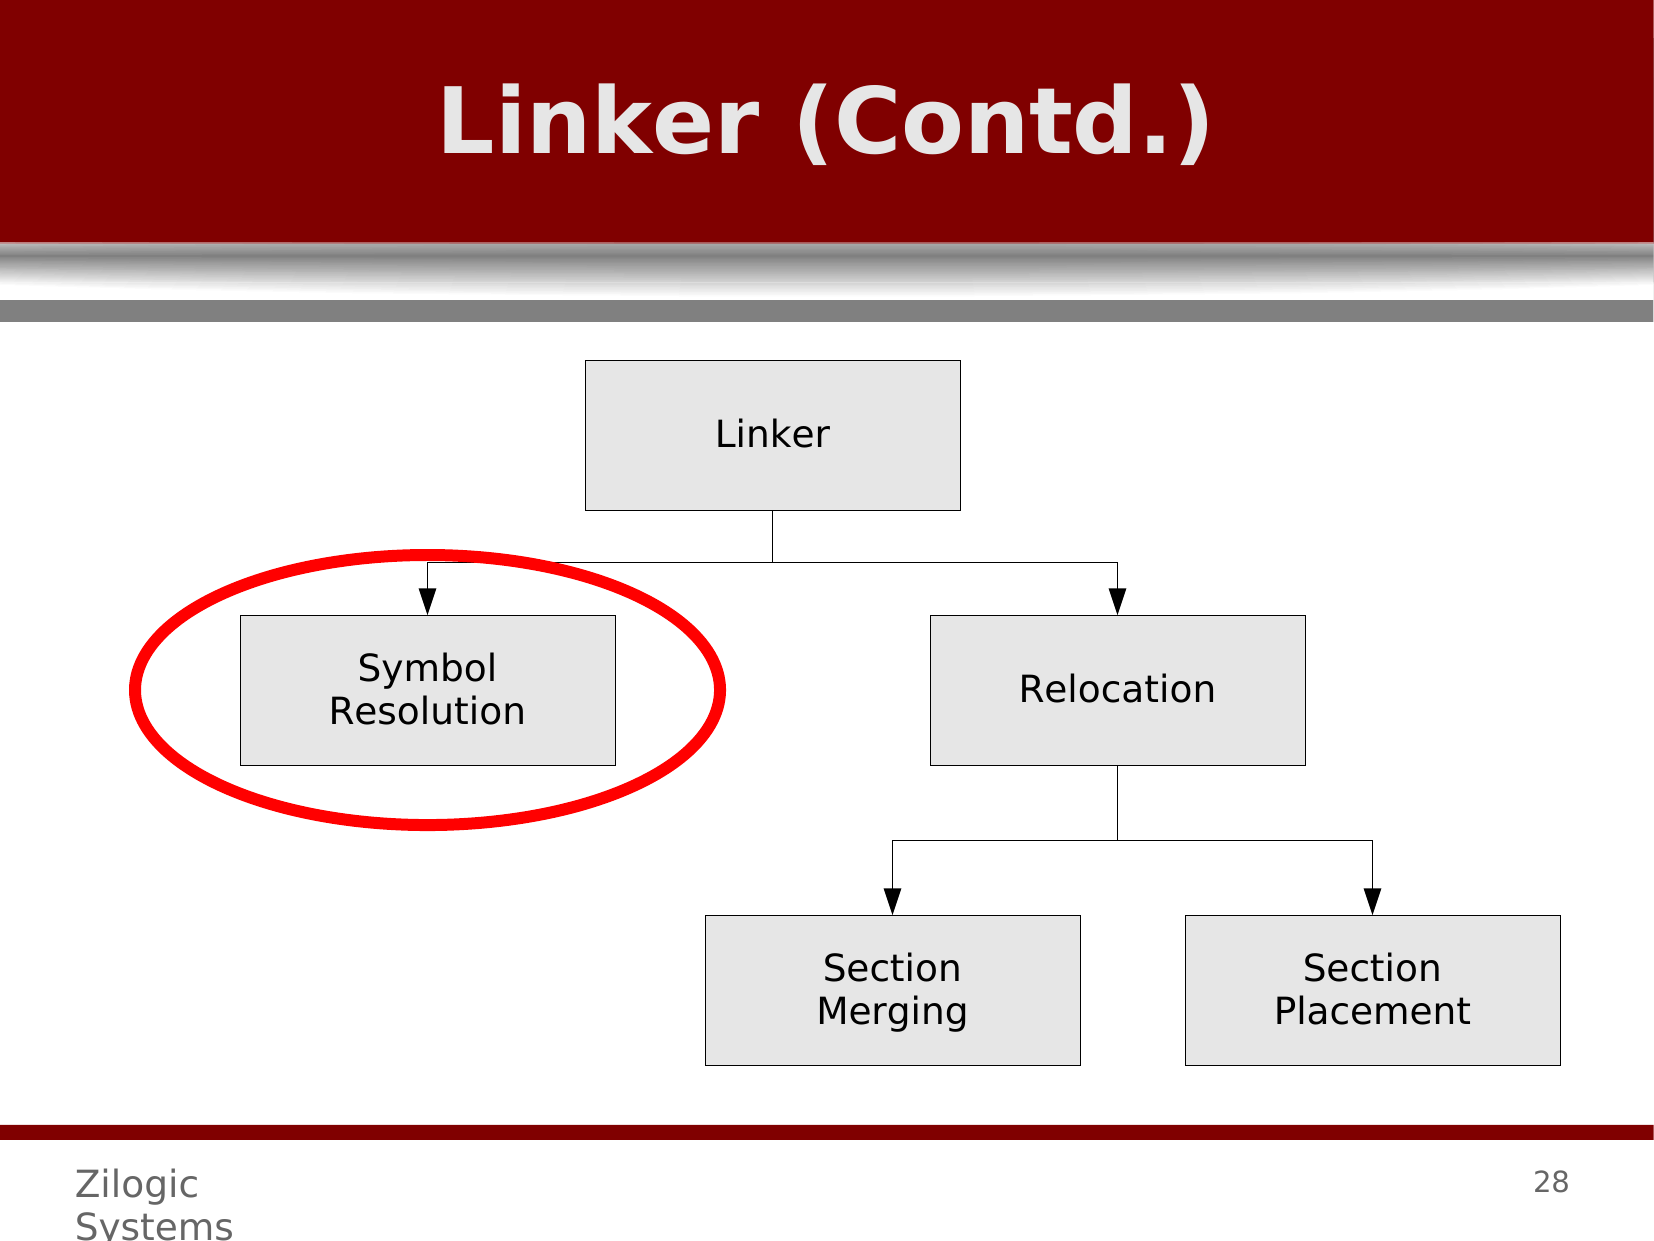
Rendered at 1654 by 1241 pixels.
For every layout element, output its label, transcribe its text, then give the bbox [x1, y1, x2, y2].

text_box Linker [585, 360, 961, 511]
text_box Section Merging [705, 915, 1081, 1066]
title Linker (Contd.) [82, 18, 1571, 226]
text_box Section Placement [1185, 915, 1561, 1066]
text_box Symbol Resolution [240, 615, 616, 766]
text_box Relocation [930, 615, 1306, 766]
